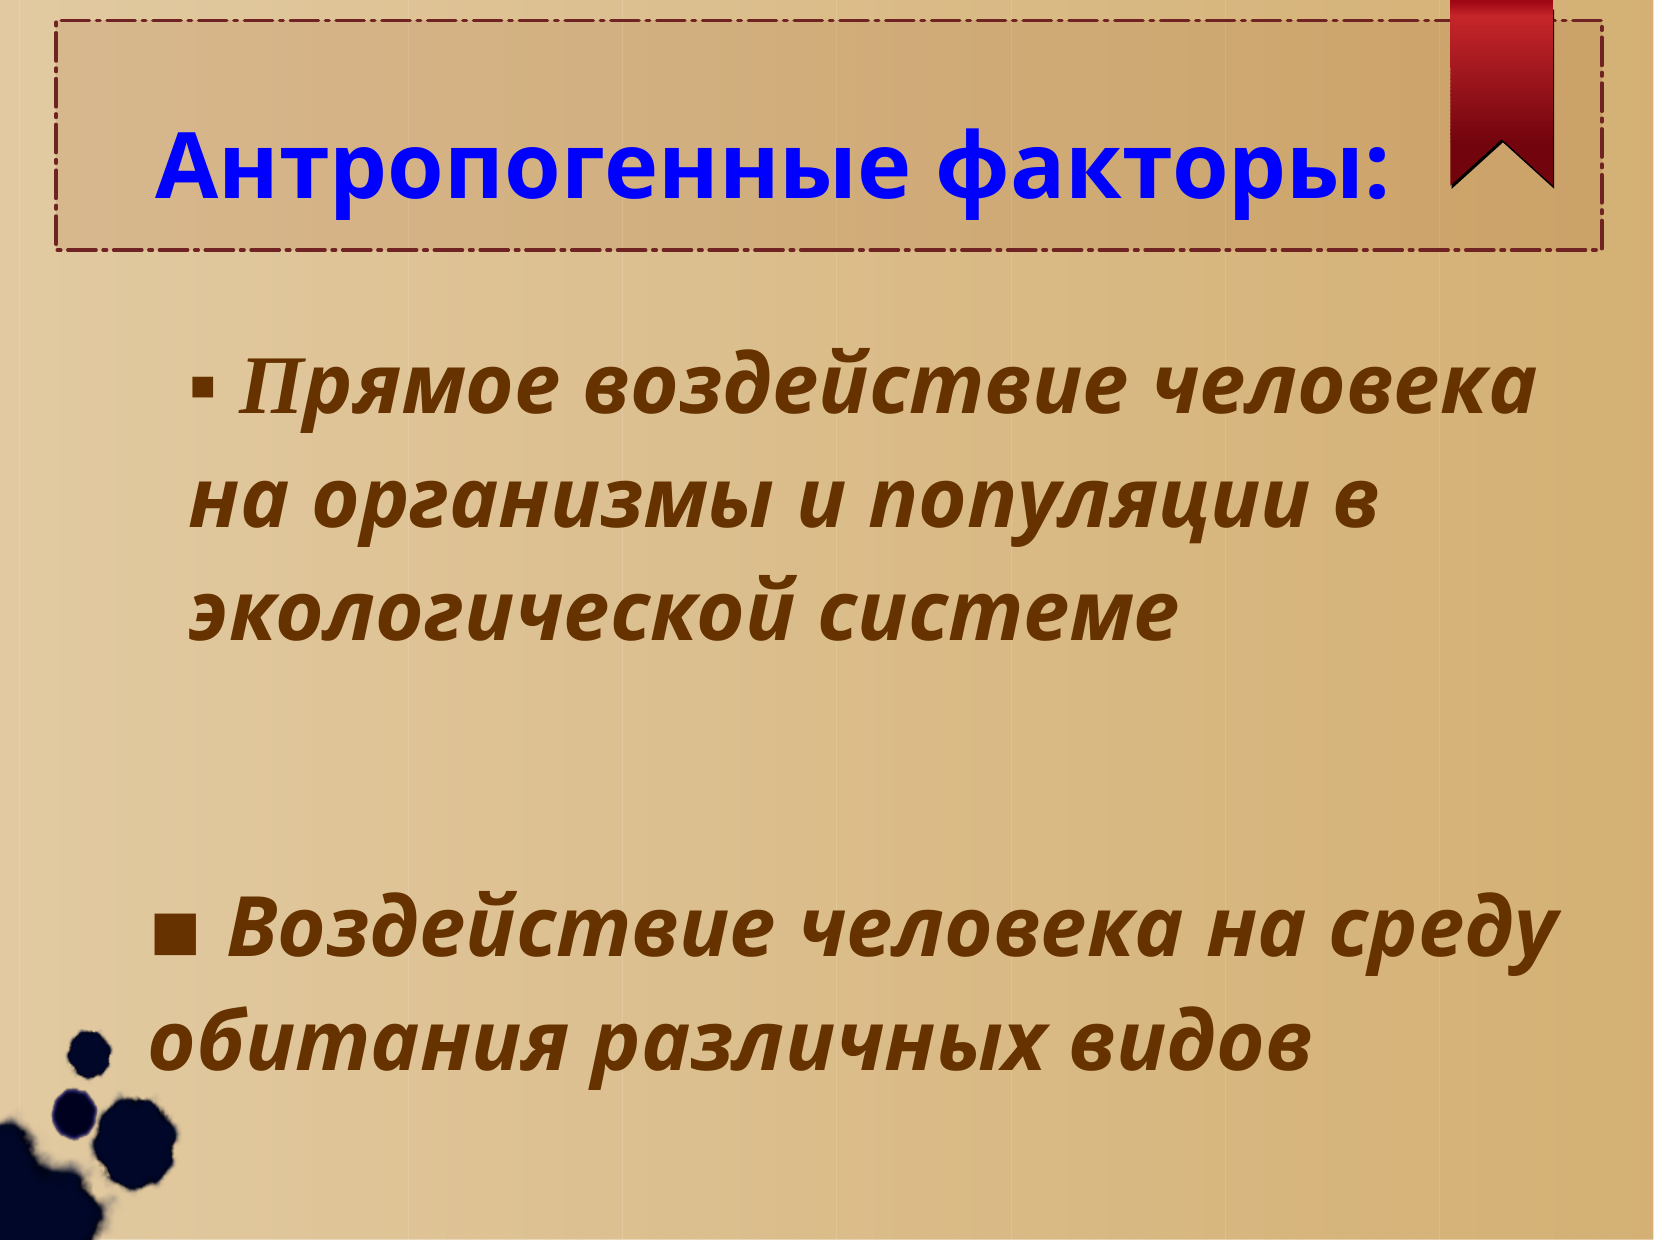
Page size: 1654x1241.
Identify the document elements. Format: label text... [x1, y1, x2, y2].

title Антропогенные факторы: [88, 59, 1459, 267]
list ▪ Воздействие человека на среду обитания различных видов [76, 867, 1565, 1211]
list ▪ Прямое воздействие человека на организмы и популяции в экологической системе [118, 324, 1574, 1111]
